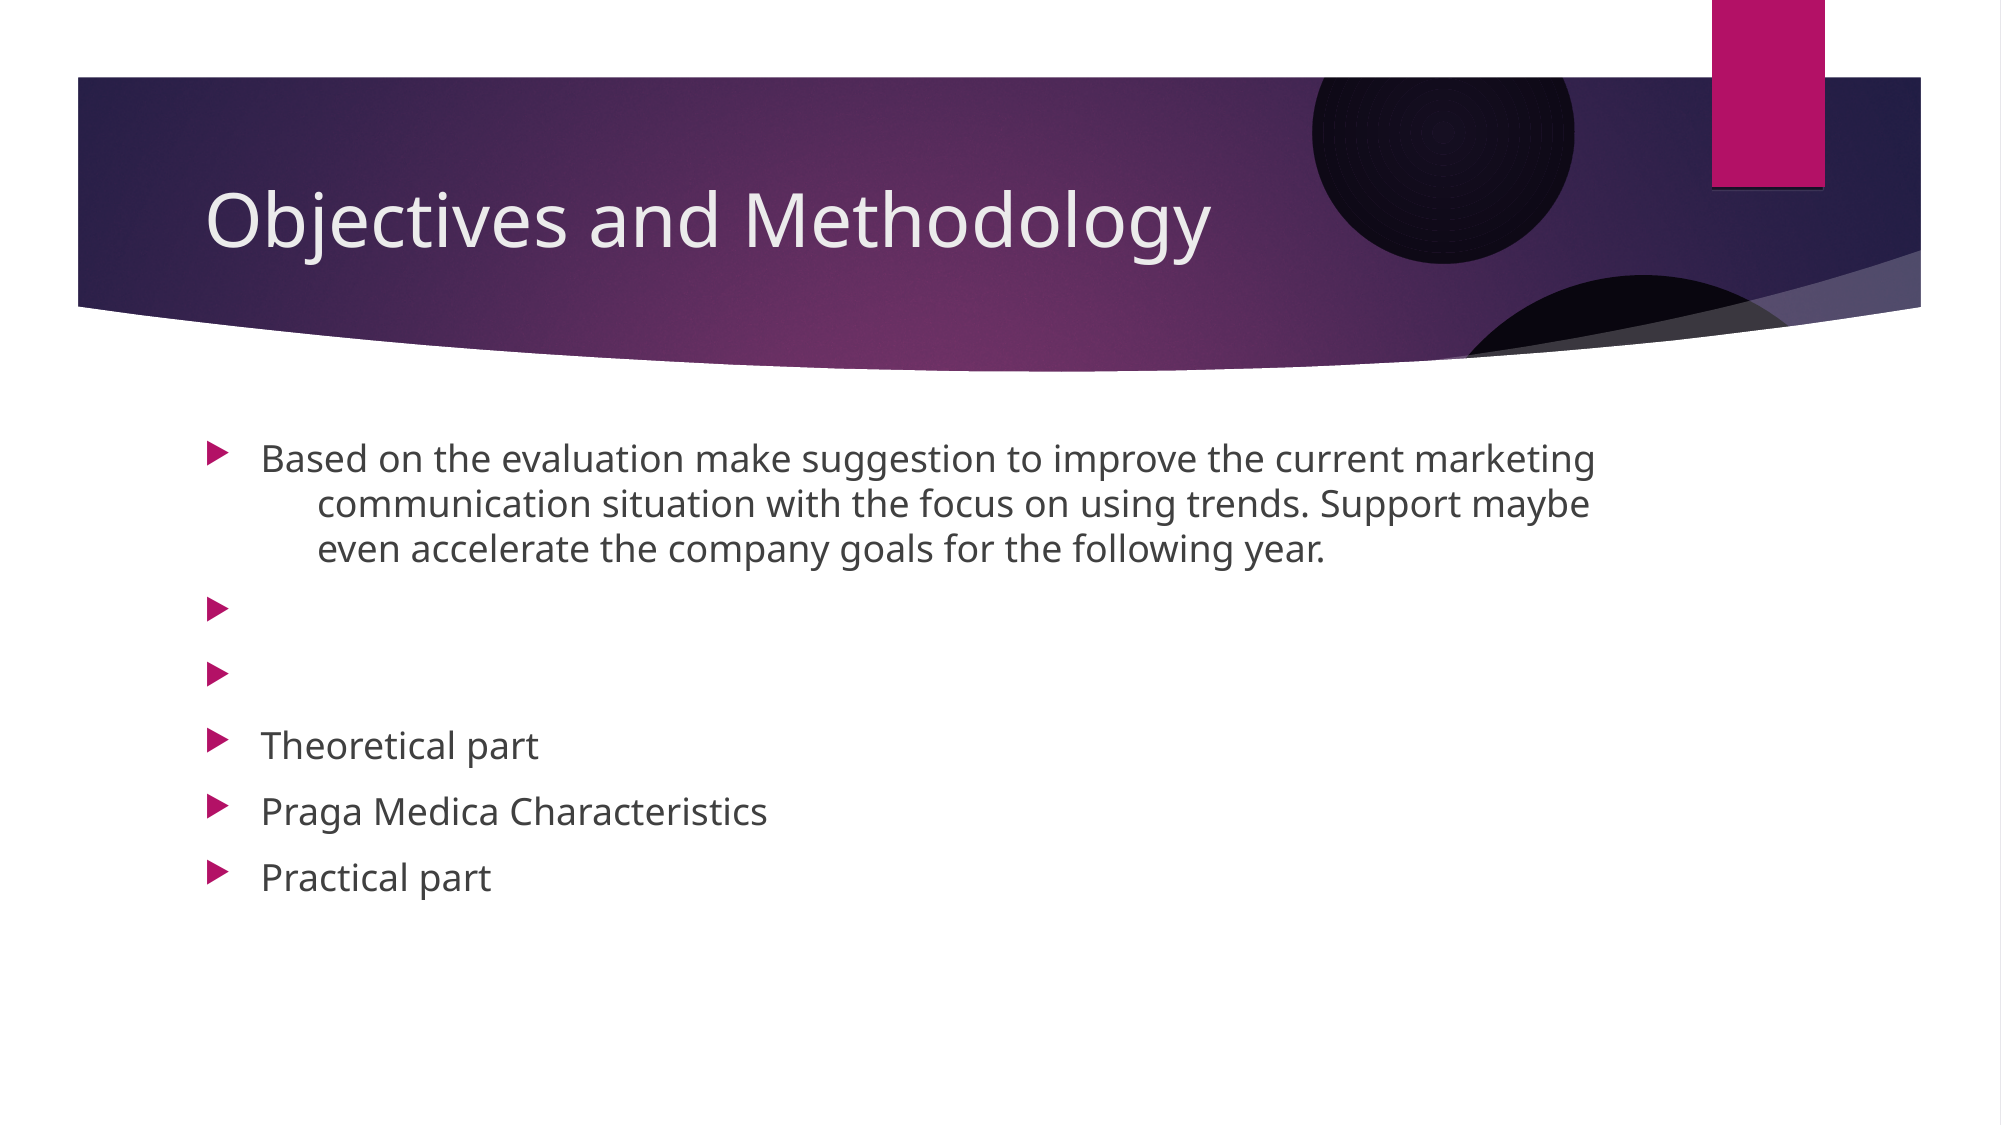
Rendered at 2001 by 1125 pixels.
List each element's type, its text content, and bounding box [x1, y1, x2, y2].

list Based on the evaluation make suggestion to improve the current marketing communication situation with the focus on using trends. Support maybe even accelerate the company goals for the following year. Theoretical part Praga Medica Characteristics Practical part [189, 427, 1638, 988]
title Objectives and Methodology [189, 159, 1627, 276]
